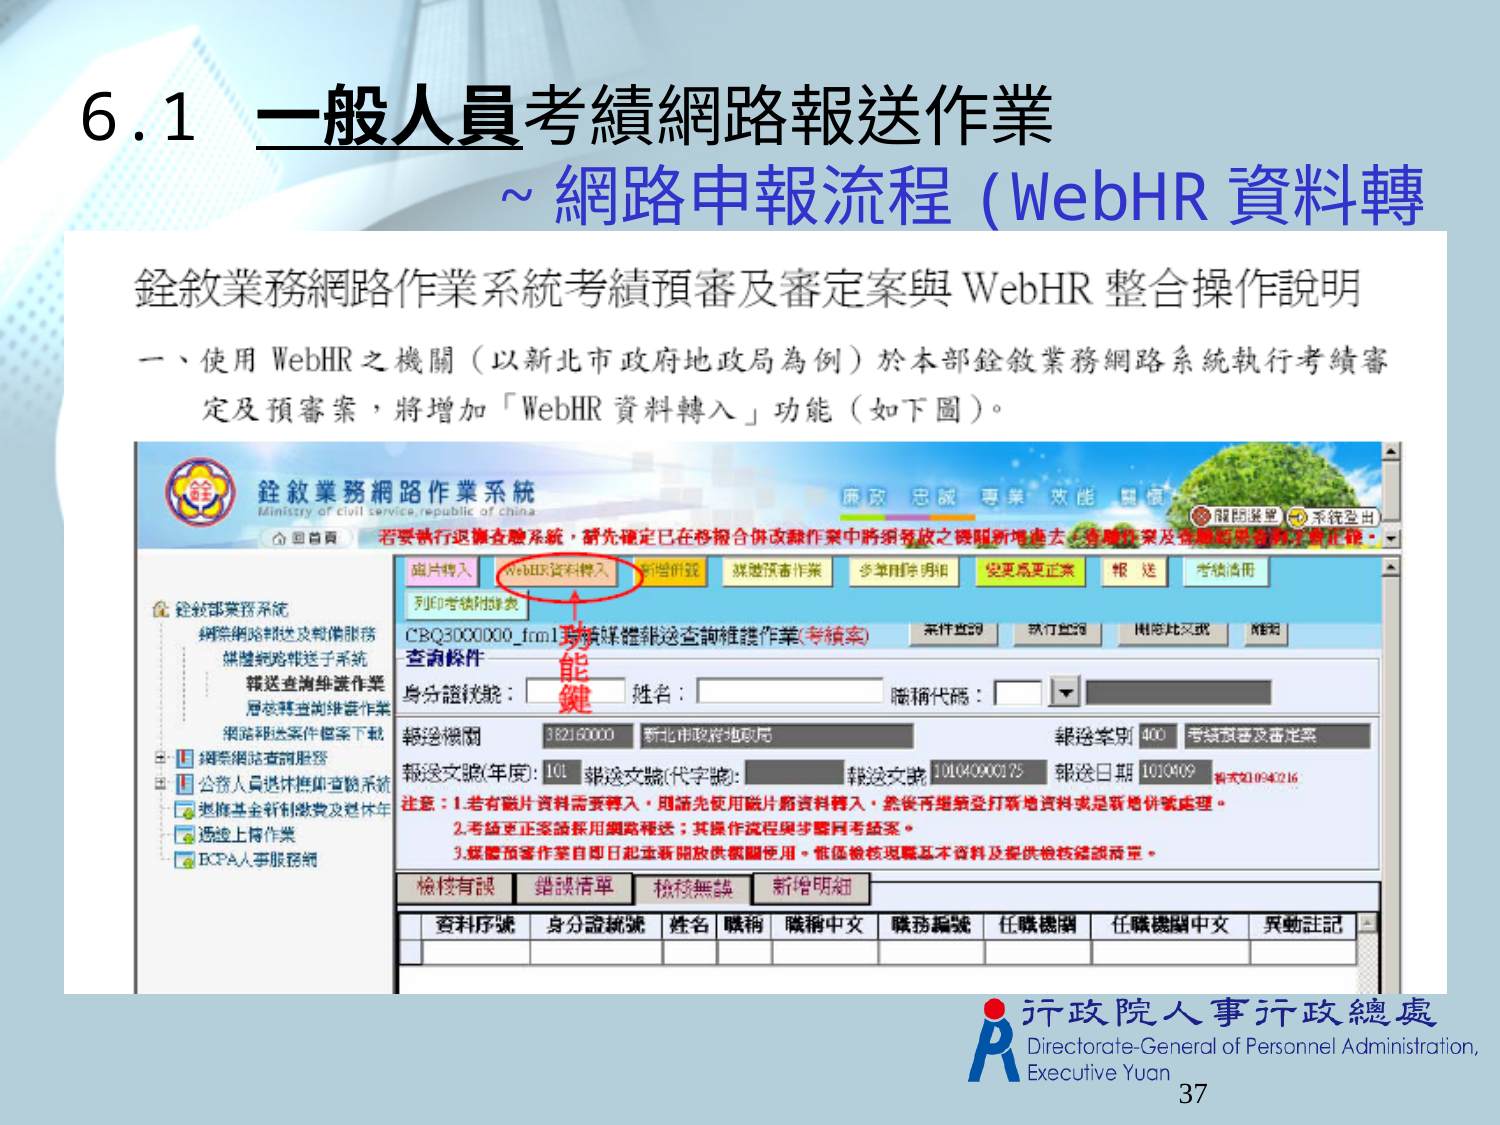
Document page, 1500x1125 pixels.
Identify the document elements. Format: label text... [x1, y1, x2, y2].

text_box 6.1 一般人員考績網路報送作業 ~網路申報流程(WebHR資料轉入) [65, 66, 1447, 179]
picture [64, 231, 1447, 995]
text_box [1163, 1066, 1477, 1125]
